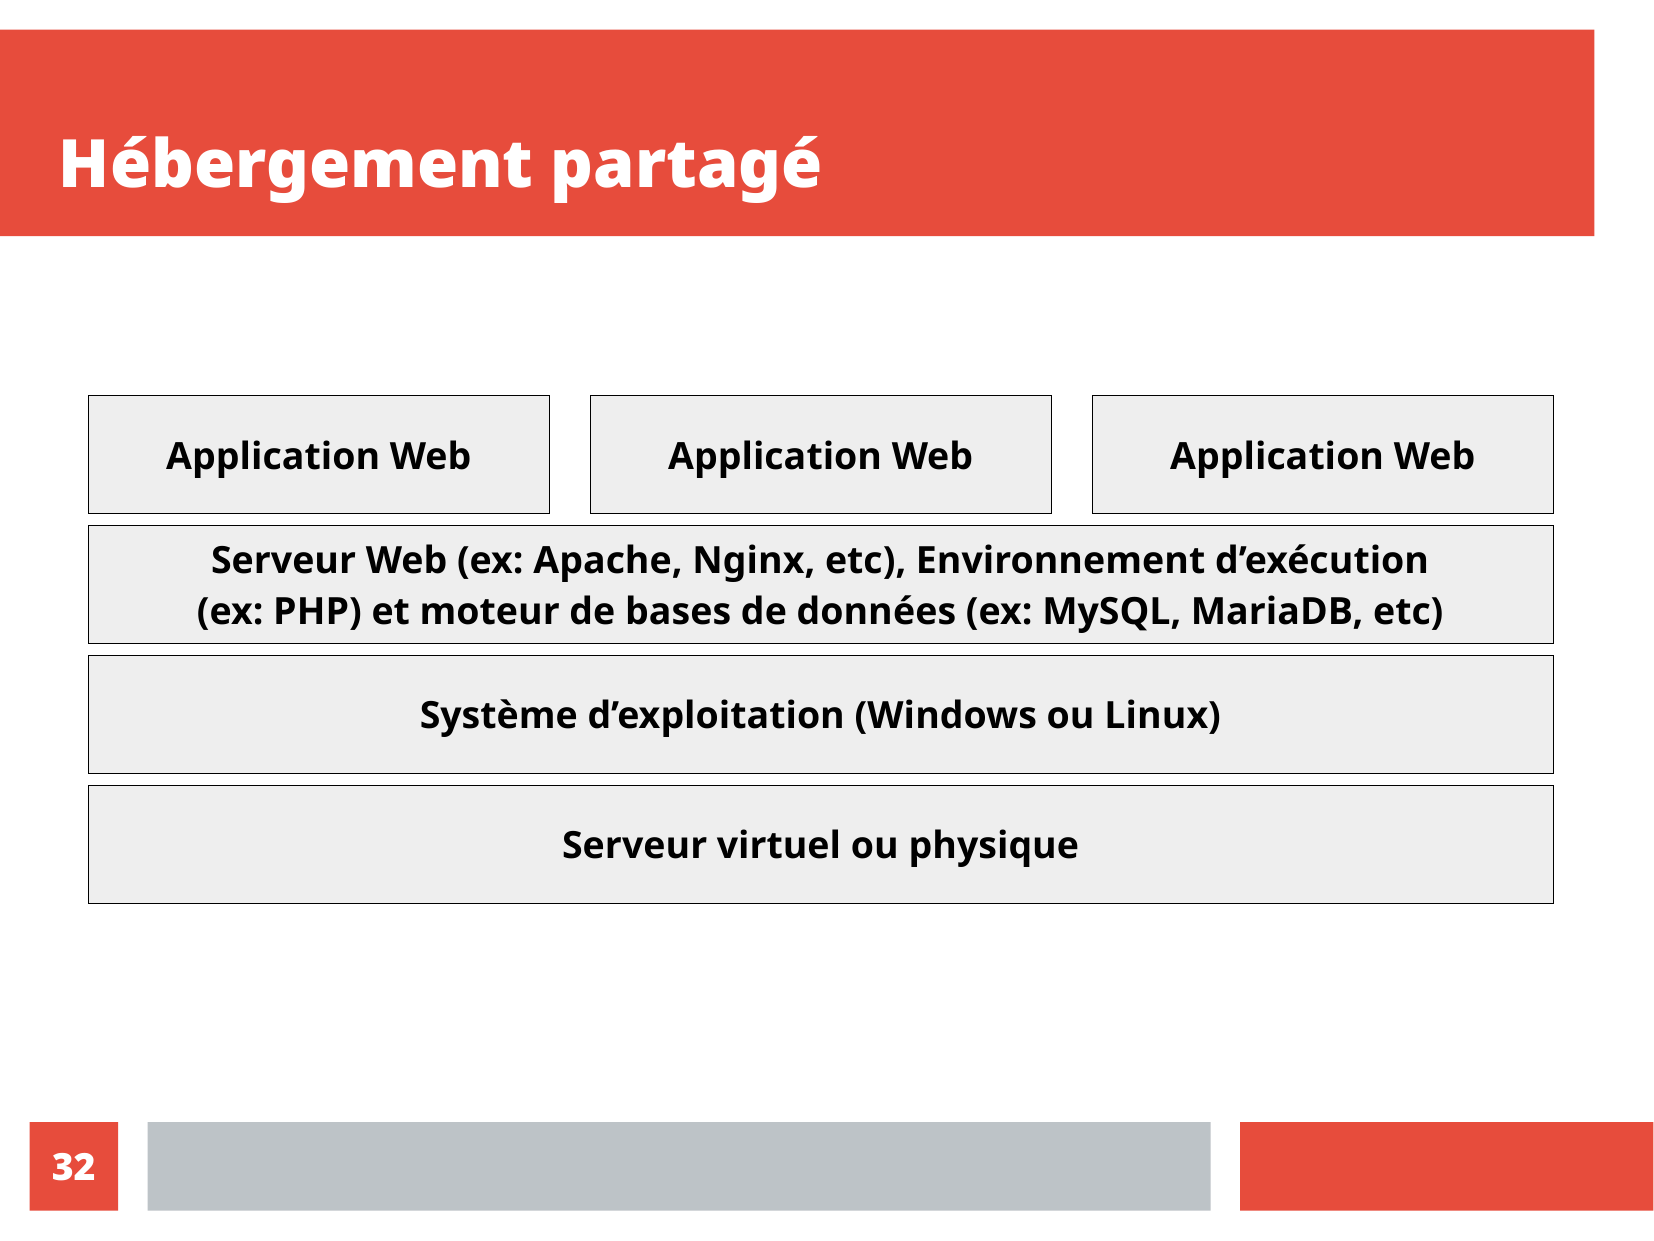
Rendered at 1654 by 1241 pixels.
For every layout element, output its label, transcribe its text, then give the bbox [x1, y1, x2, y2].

text_box Système d’exploitation (Windows ou Linux) [88, 655, 1554, 774]
text_box Serveur Web (ex: Apache, Nginx, etc), Environnement d’exécution (ex: PHP) et moteur de bases de données (ex: MySQL, MariaDB, etc) [88, 525, 1554, 644]
text_box Application Web [590, 395, 1052, 514]
text_box Application Web [88, 395, 550, 514]
text_box Serveur virtuel ou physique [88, 785, 1554, 904]
title Hébergement partagé [59, 59, 1595, 207]
text_box Application Web [1092, 395, 1554, 514]
